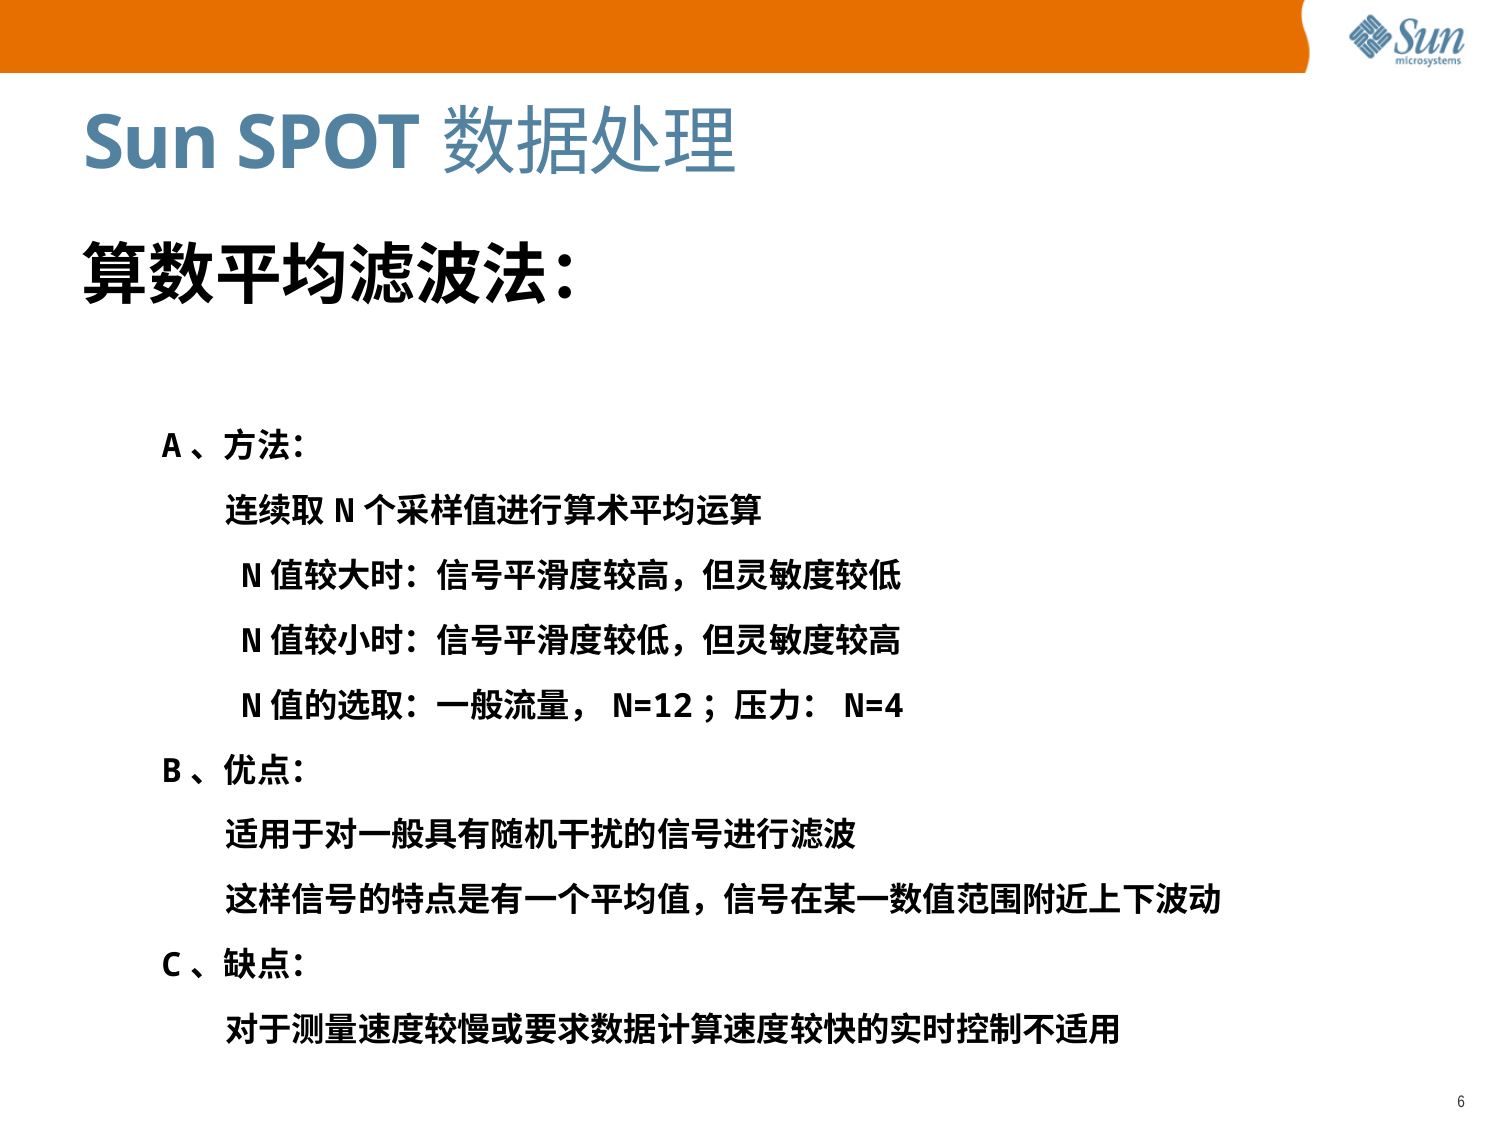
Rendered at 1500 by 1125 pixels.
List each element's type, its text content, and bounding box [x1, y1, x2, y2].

title Sun SPOT数据处理 [83, 94, 1446, 199]
text_box 算数平均滤波法： A、方法： 连续取N个采样值进行算术平均运算 N值较大时：信号平滑度较高，但灵敏度较低 N值较小时：信号平滑度较低，但灵敏度较高 N值的选取：一般流量，N=12；压力：N=4 B、优点： 适用于对一般具有随机干扰的信号进行滤波 这样信号的特点是有一个平均值，信号在某一数值范围附近上下波动 C、缺点： 对于测量速度较慢或要求数据计算速度较快的实时控制不适用 [46, 220, 1449, 976]
picture [0, 0, 1500, 73]
